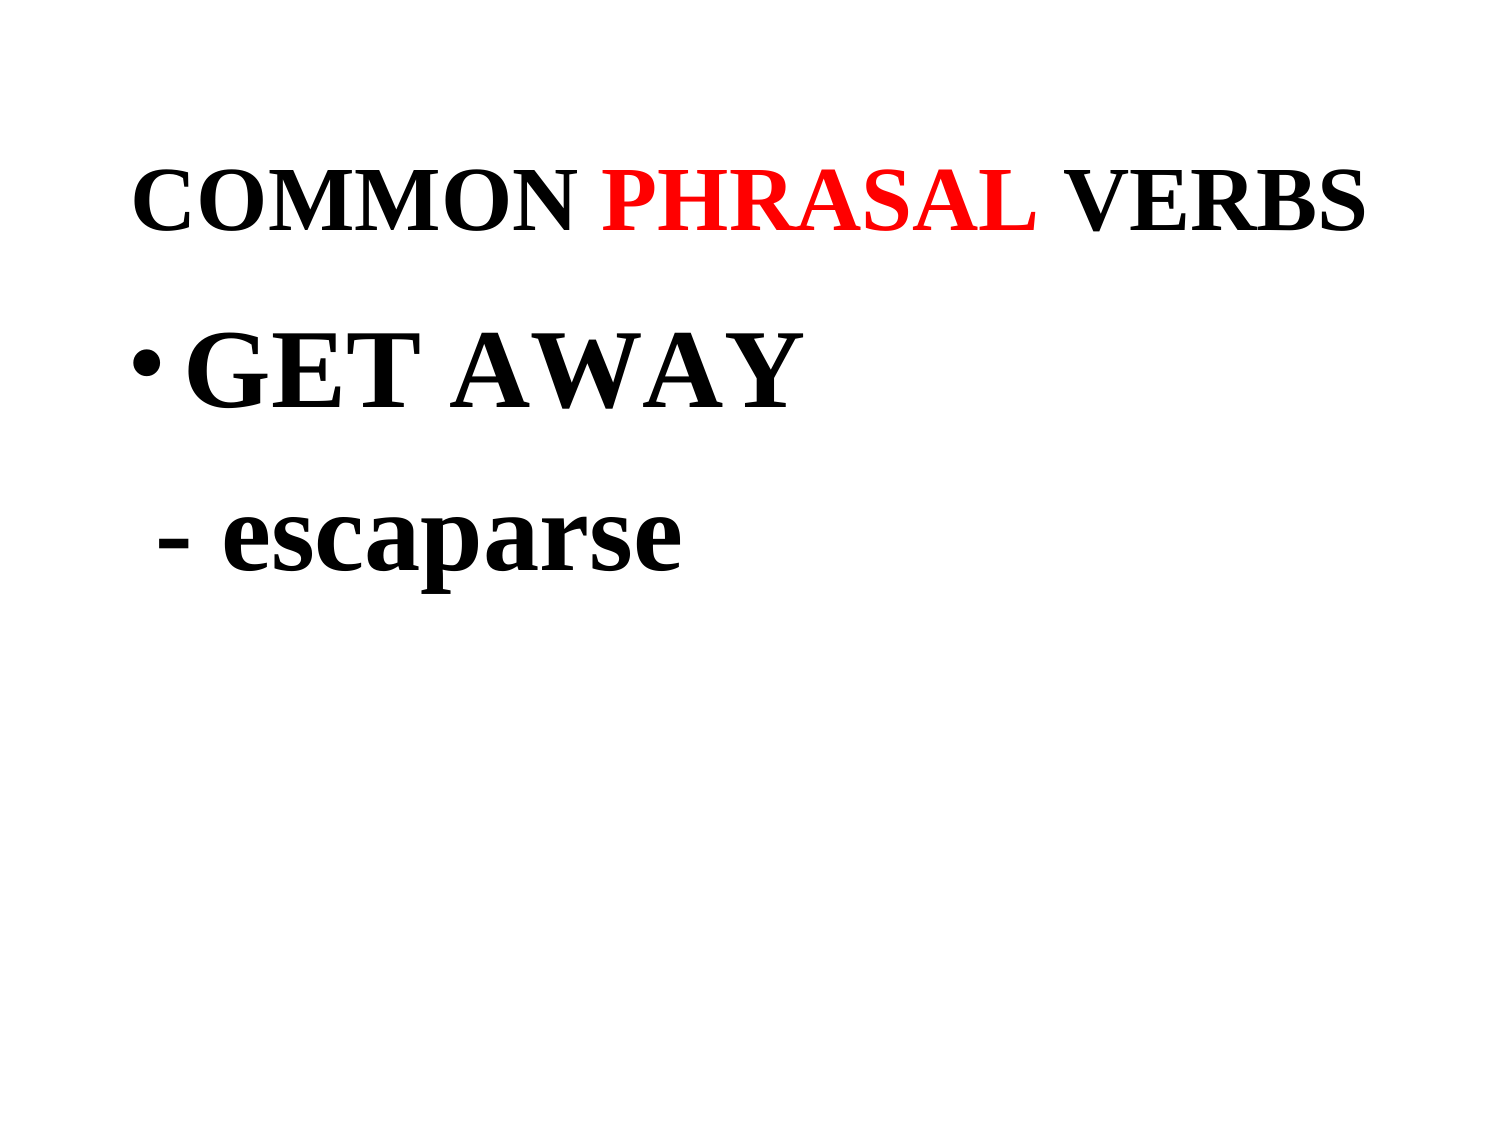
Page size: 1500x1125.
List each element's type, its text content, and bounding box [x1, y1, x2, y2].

title COMMON PHRASAL VERBS [112, 99, 1388, 287]
list GET AWAY - escaparse [112, 287, 1388, 1000]
